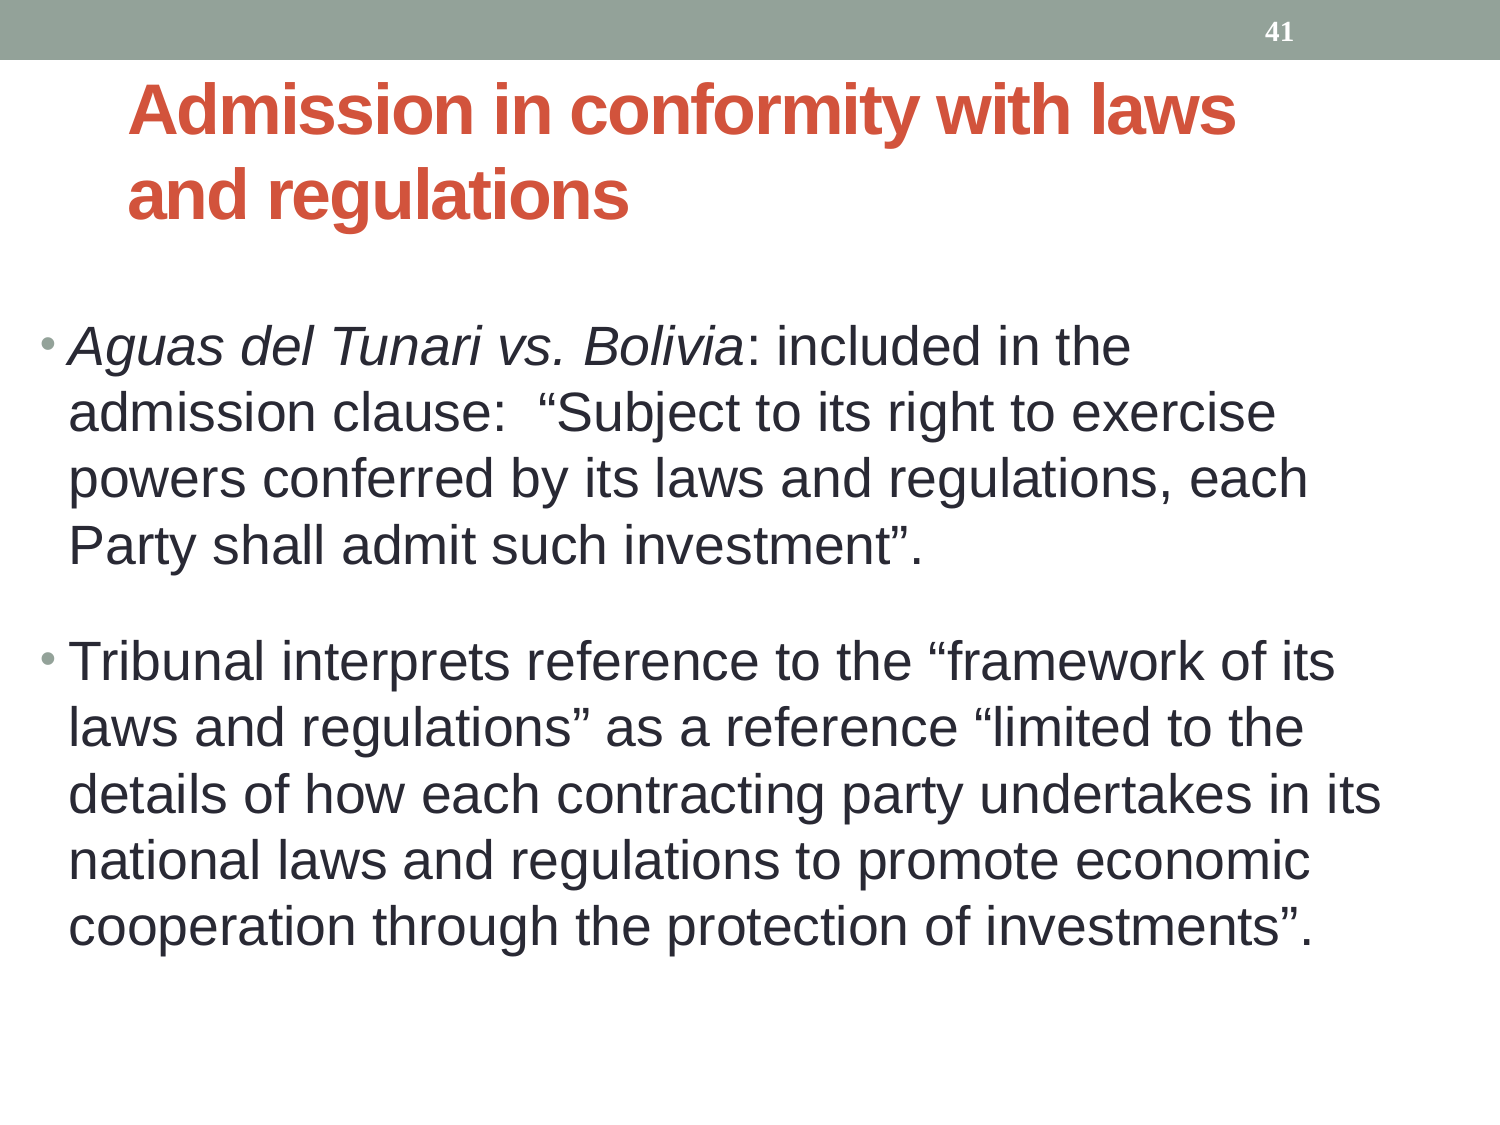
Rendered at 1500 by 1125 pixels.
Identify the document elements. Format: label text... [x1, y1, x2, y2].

slide_number <編號> [1250, 3, 1425, 57]
title Admission in conformity with laws and regulations [112, 54, 1388, 243]
list Aguas del Tunari vs. Bolivia: included in the admission clause: “Subject to its right to exercise powers conferred by its laws and regulations, each Party shall admit such investment”. Tribunal interprets reference to the “framework of its laws and regulations” as a reference “limited to the details of how each contracting party undertakes in its national laws and regulations to promote economic cooperation through the protection of investments”. [24, 302, 1412, 1006]
